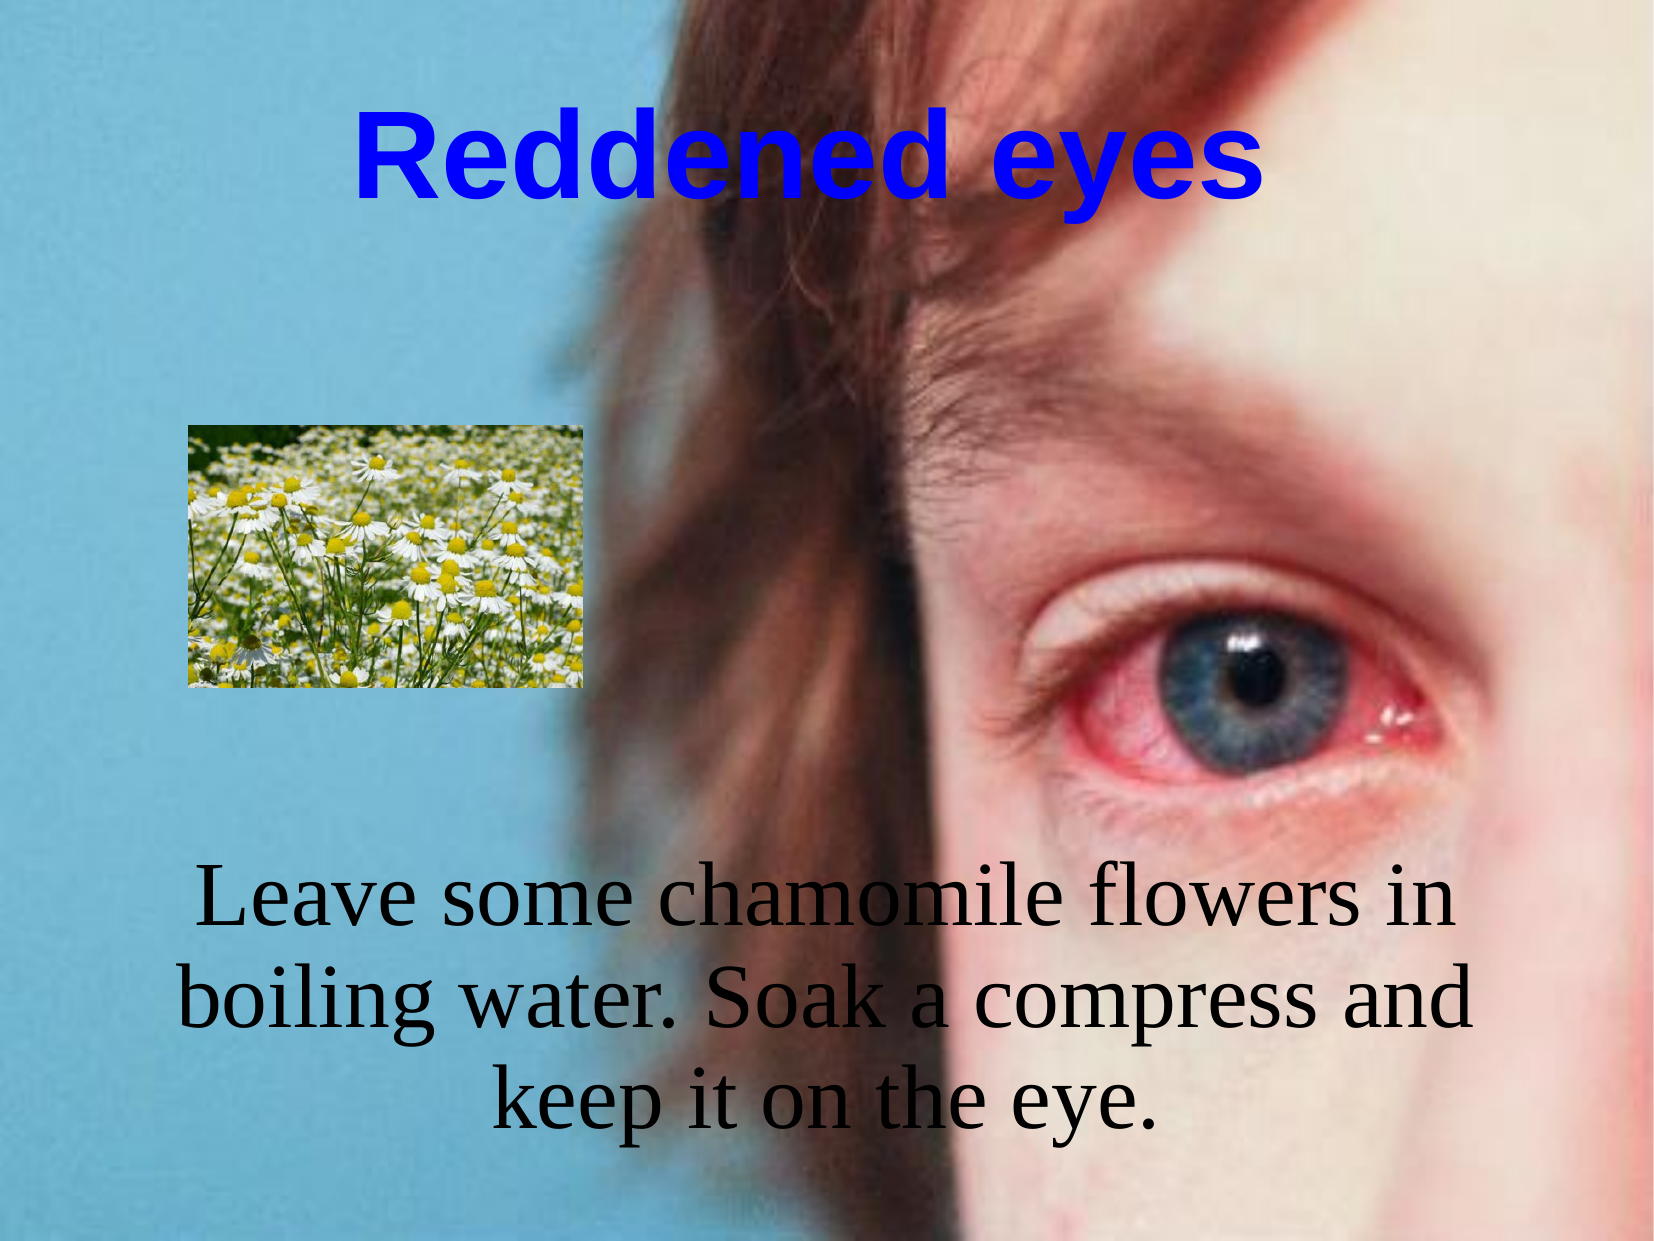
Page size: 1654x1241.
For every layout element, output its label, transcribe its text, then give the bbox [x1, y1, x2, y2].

picture [0, 0, 1654, 1241]
title Reddened eyes [82, 0, 1571, 226]
list Leave some chamomile flowers in boiling water. Soak a compress and keep it on the eye. [82, 290, 1571, 1182]
